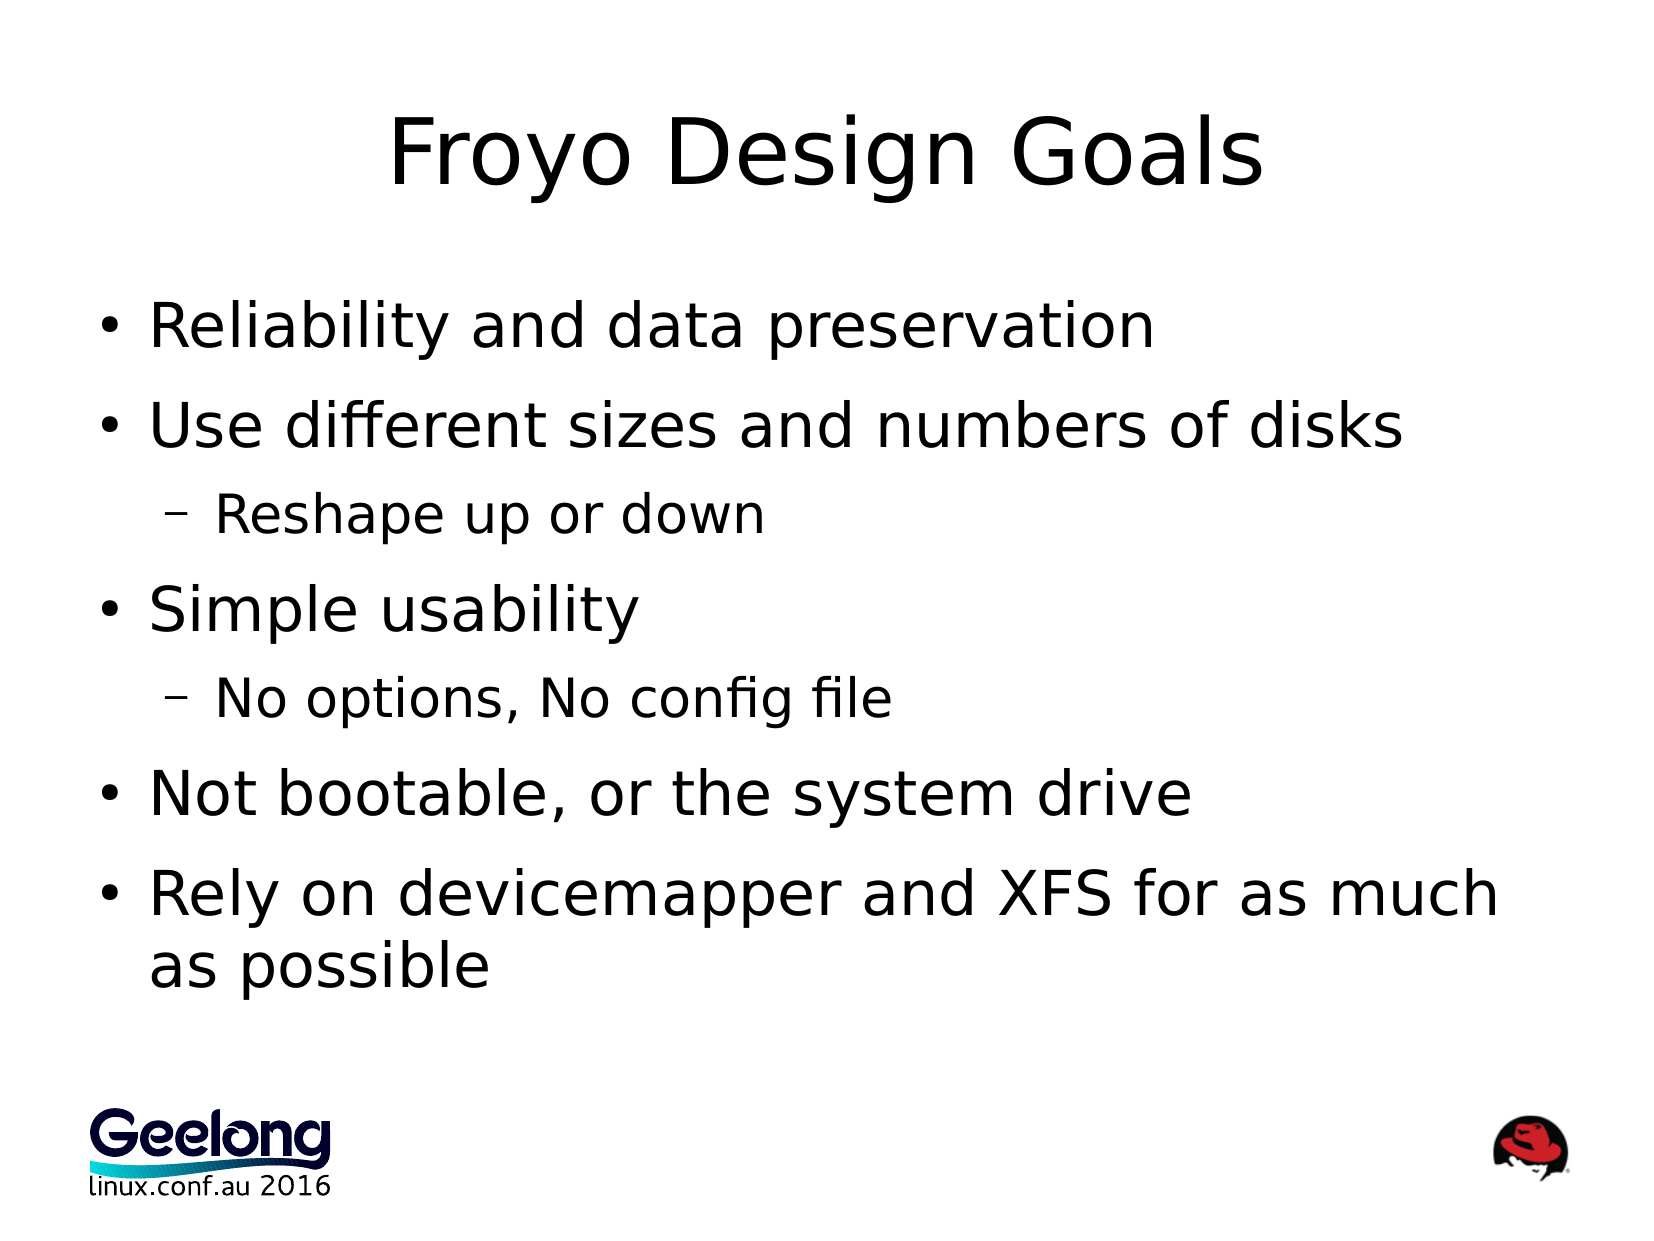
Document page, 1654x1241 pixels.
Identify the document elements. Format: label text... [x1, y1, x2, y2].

title Froyo Design Goals [82, 49, 1571, 257]
list Reliability and data preservation Use different sizes and numbers of disks Reshape up or down Simple usability No options, No config file Not bootable, or the system drive Rely on devicemapper and XFS for as much as possible [82, 290, 1571, 1010]
picture [1492, 1113, 1576, 1191]
